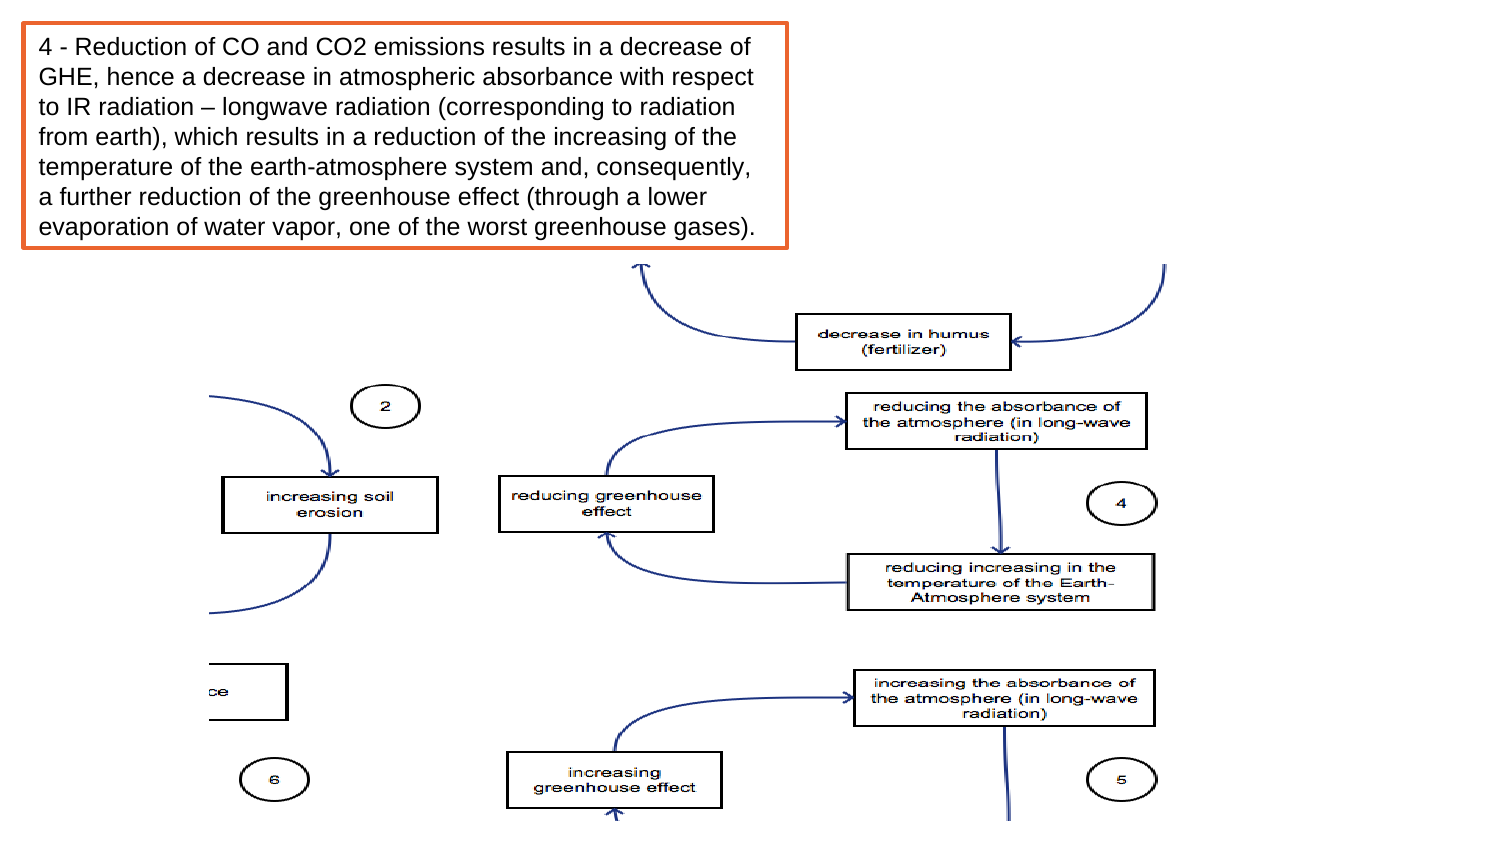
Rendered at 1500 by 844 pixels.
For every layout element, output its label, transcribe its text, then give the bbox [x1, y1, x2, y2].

text_box 4 - Reduction of CO and CO2 emissions results in a decrease of GHE, hence a decrease in atmospheric absorbance with respect to IR radiation – longwave radiation (corresponding to radiation from earth), which results in a reduction of the increasing of the temperature of the earth-atmosphere system and, consequently, a further reduction of the greenhouse effect (through a lower evaporation of water vapor, one of the worst greenhouse gases). [24, 23, 787, 248]
picture [209, 264, 1291, 821]
